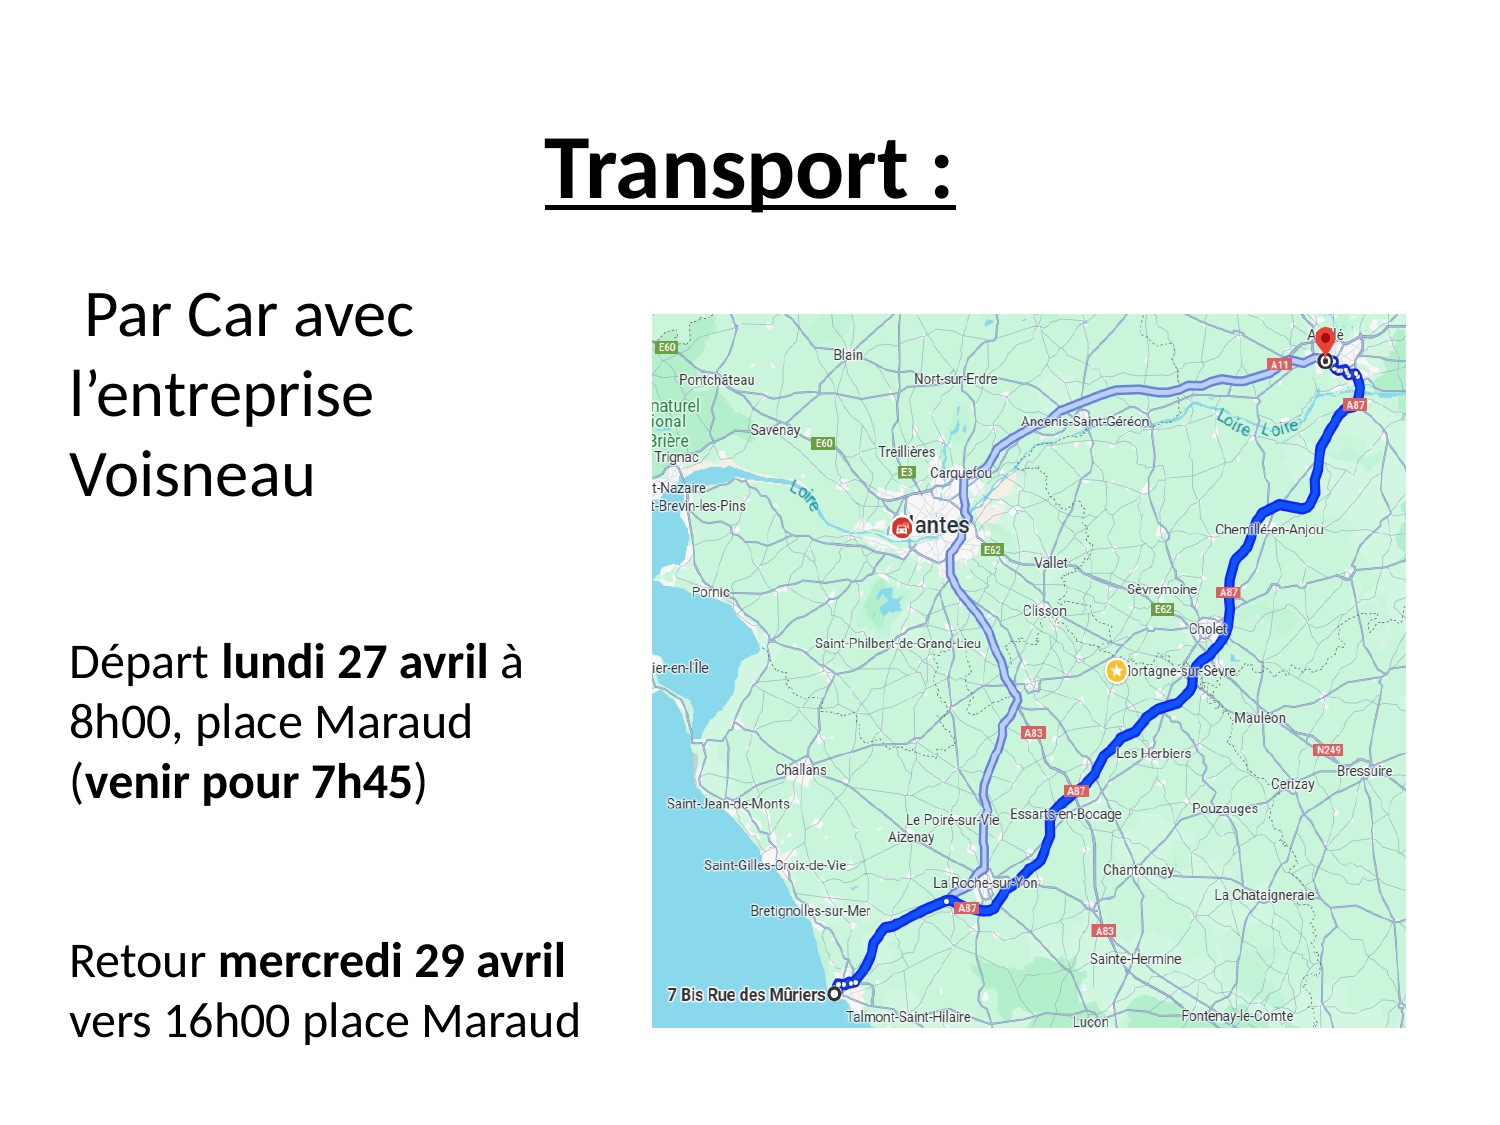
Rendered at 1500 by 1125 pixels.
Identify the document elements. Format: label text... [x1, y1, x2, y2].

title Transport : [75, 0, 1425, 178]
list Par Car avec l’entreprise Voisneau Départ lundi 27 avril à 8h00, place Maraud (venir pour 7h45) Retour mercredi 29 avril vers 16h00 place Maraud [54, 262, 616, 1005]
picture [652, 314, 1406, 1028]
